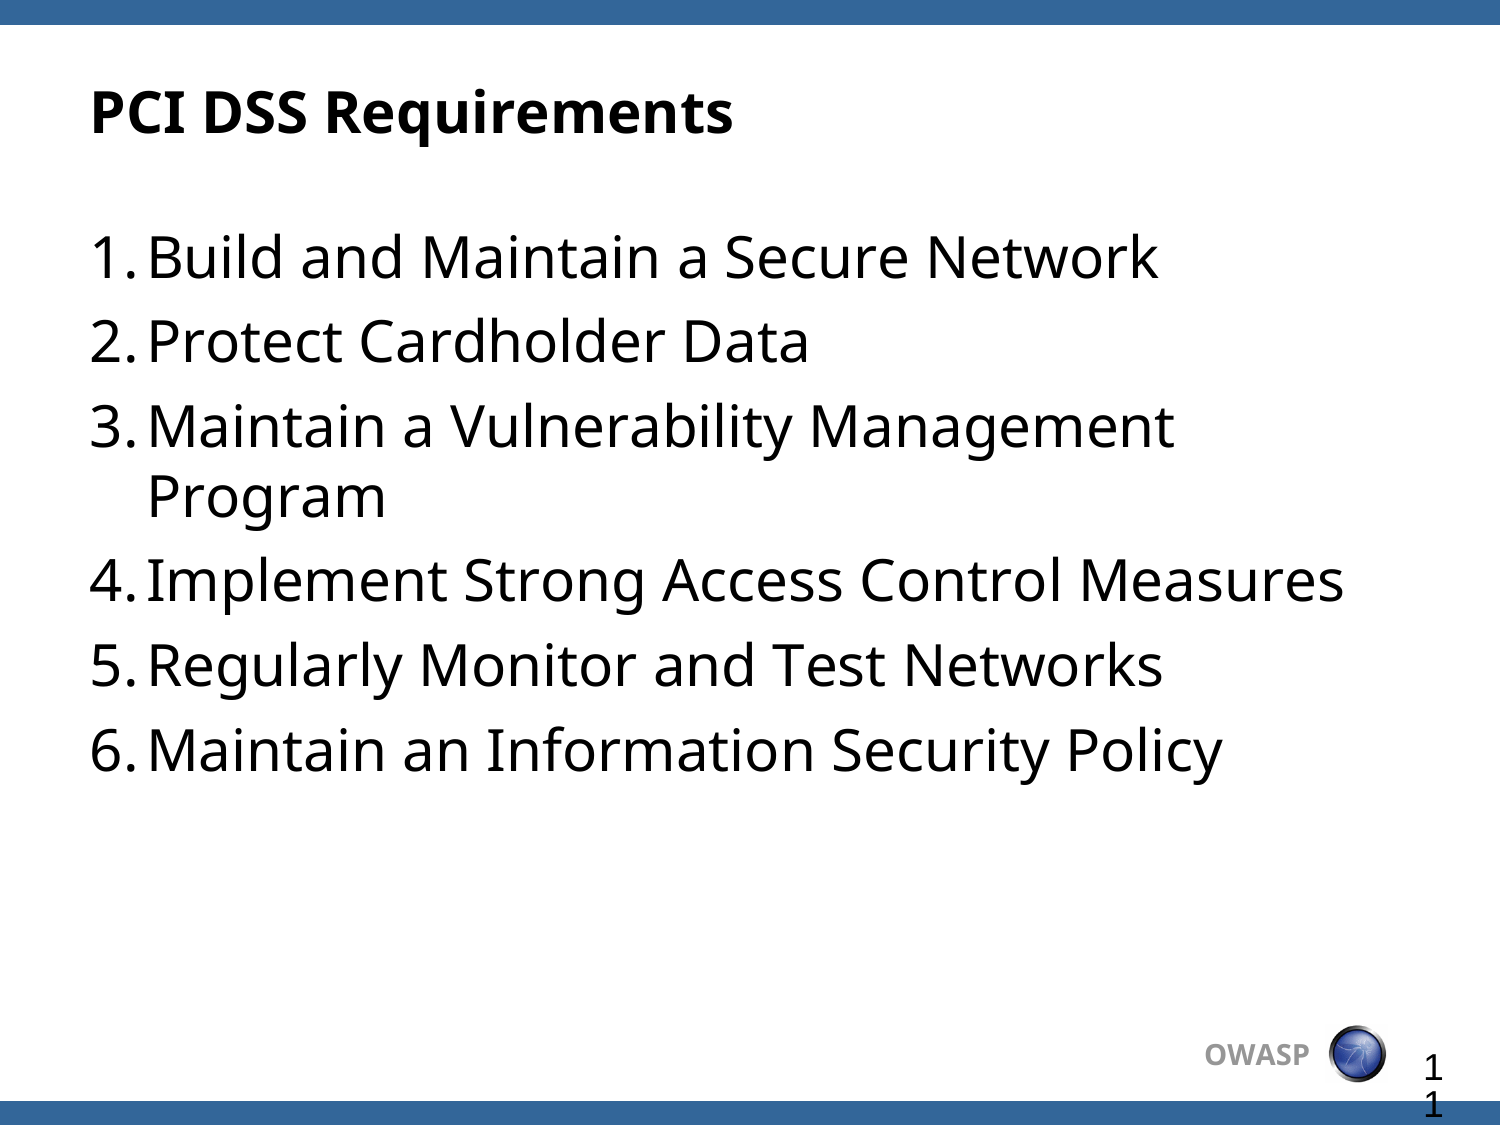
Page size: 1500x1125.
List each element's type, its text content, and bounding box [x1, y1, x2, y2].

title PCI DSS Requirements [75, 45, 1426, 176]
picture [1325, 1024, 1388, 1083]
list Build and Maintain a Secure Network Protect Cardholder Data Maintain a Vulnerability Management Program Implement Strong Access Control Measures Regularly Monitor and Test Networks Maintain an Information Security Policy [75, 212, 1426, 1005]
